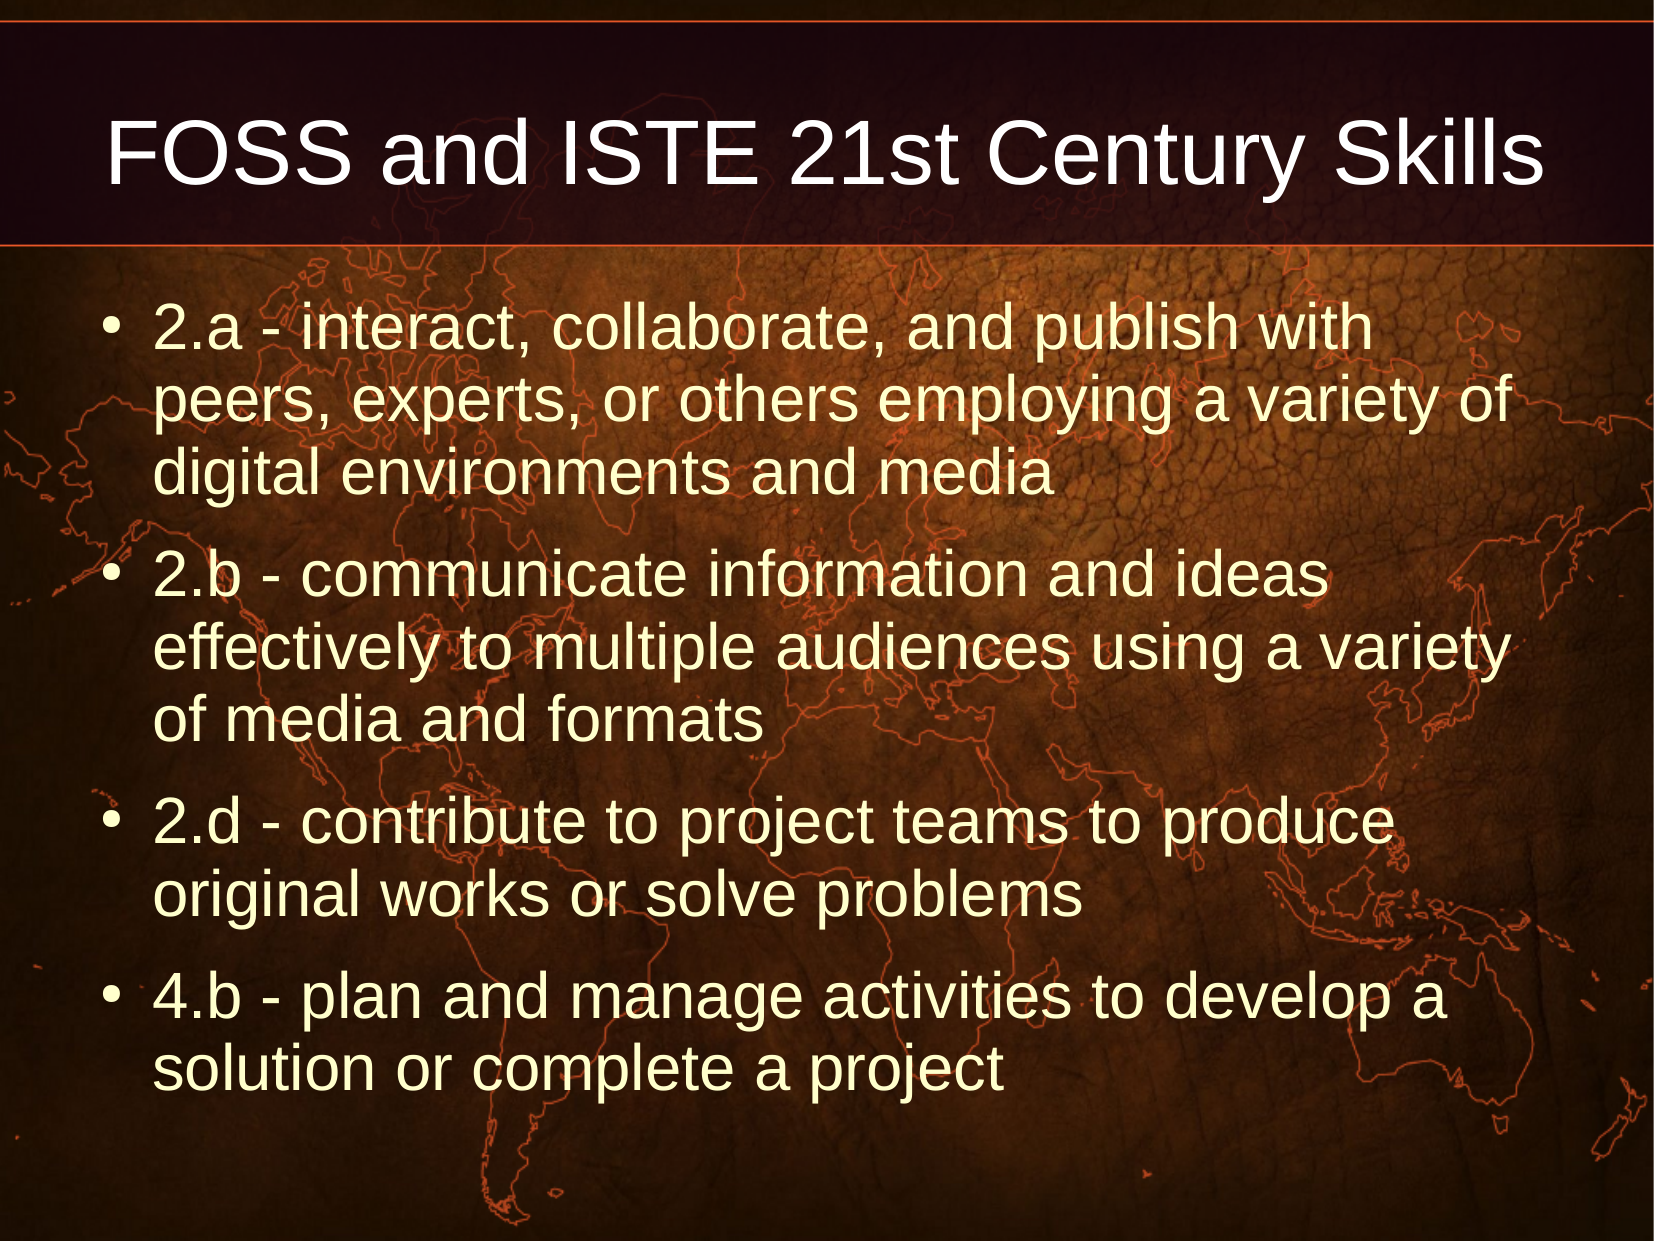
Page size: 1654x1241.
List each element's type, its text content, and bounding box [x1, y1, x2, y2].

title FOSS and ISTE 21st Century Skills [82, 56, 1571, 250]
picture [0, 0, 1654, 1241]
list 2.a - interact, collaborate, and publish with peers, experts, or others employing a variety of digital environments and media 2.b - communicate information and ideas effectively to multiple audiences using a variety of media and formats 2.d - contribute to project teams to produce original works or solve problems 4.b - plan and manage activities to develop a solution or complete a project [82, 290, 1571, 1109]
